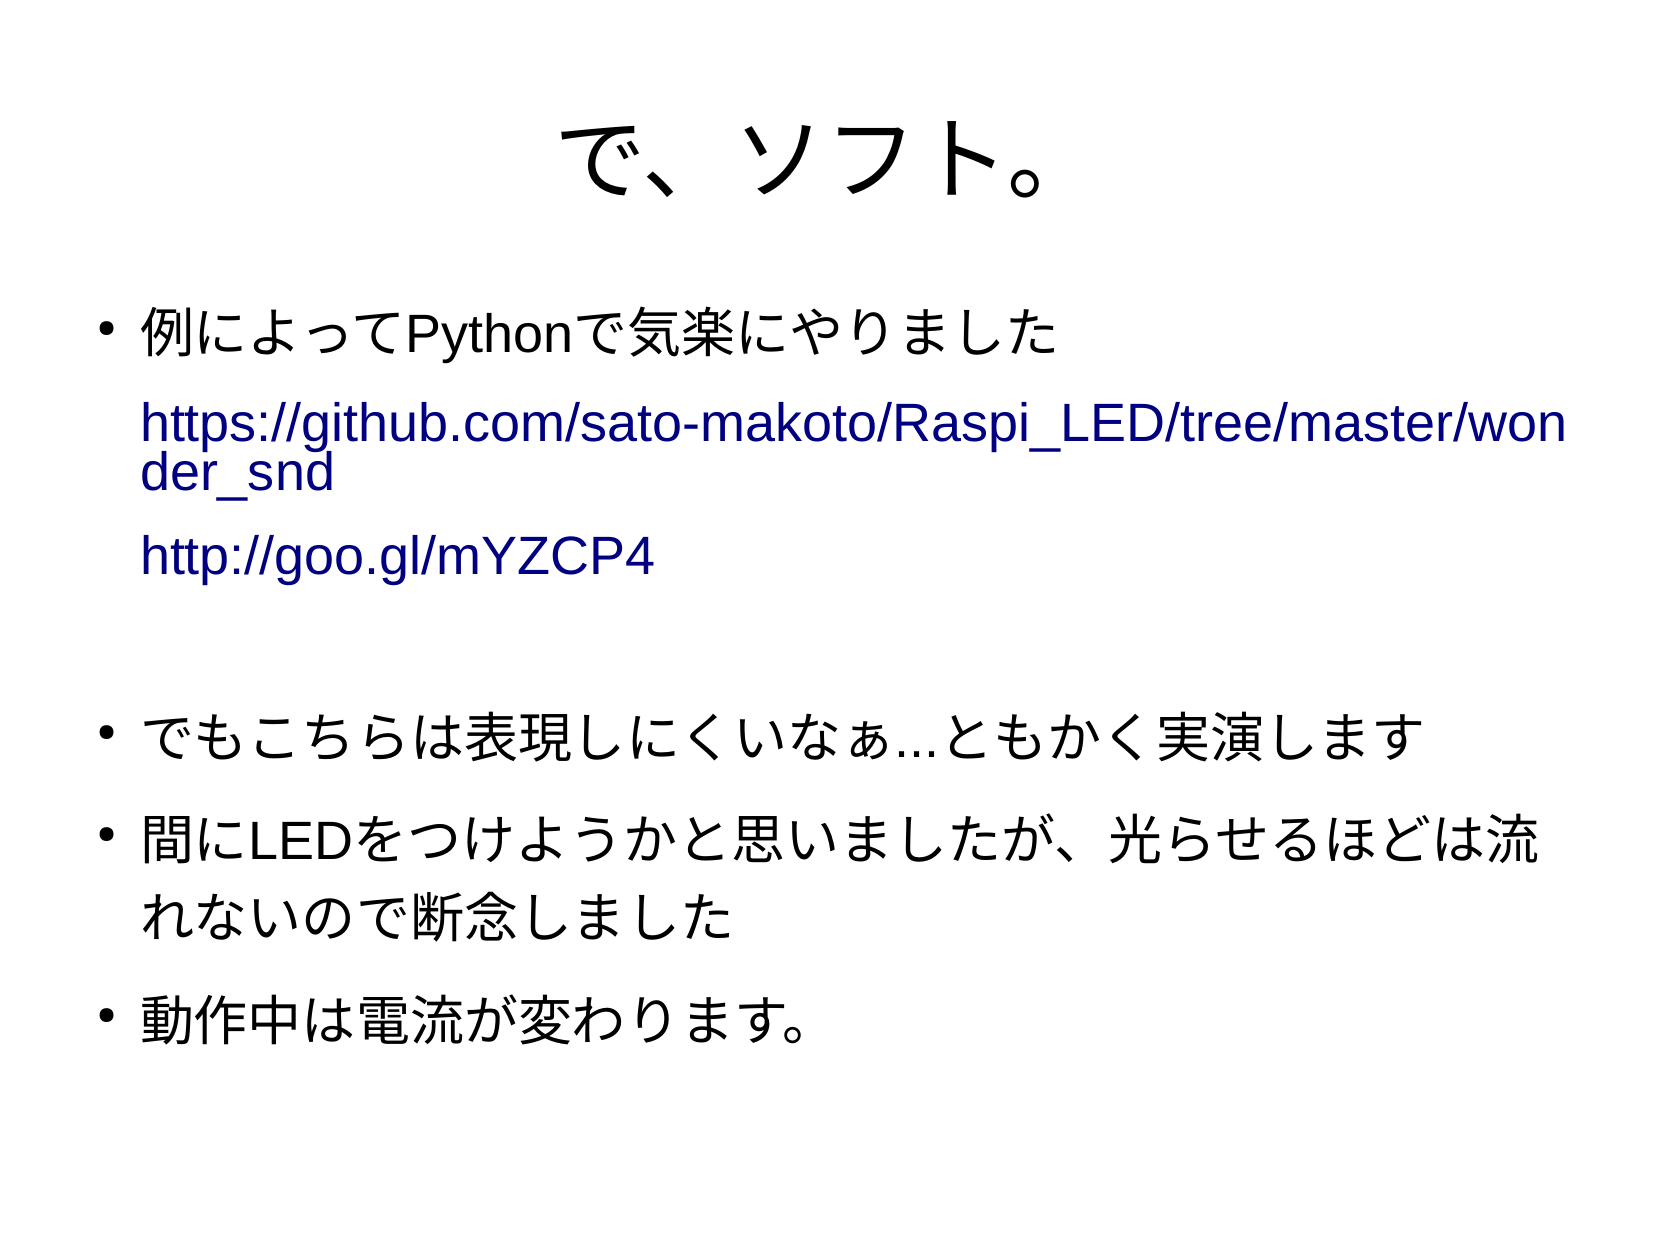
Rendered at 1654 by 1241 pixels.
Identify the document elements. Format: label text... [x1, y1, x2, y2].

title で、ソフト。 [82, 49, 1571, 257]
list 例によってPythonで気楽にやりました https://github.com/sato-makoto/Raspi_LED/tree/master/wonder_snd http://goo.gl/mYZCP4 でもこちらは表現しにくいなぁ...ともかく実演します 間にLEDをつけようかと思いましたが、光らせるほどは流れないので断念しました 動作中は電流が変わります。 [82, 290, 1571, 1010]
